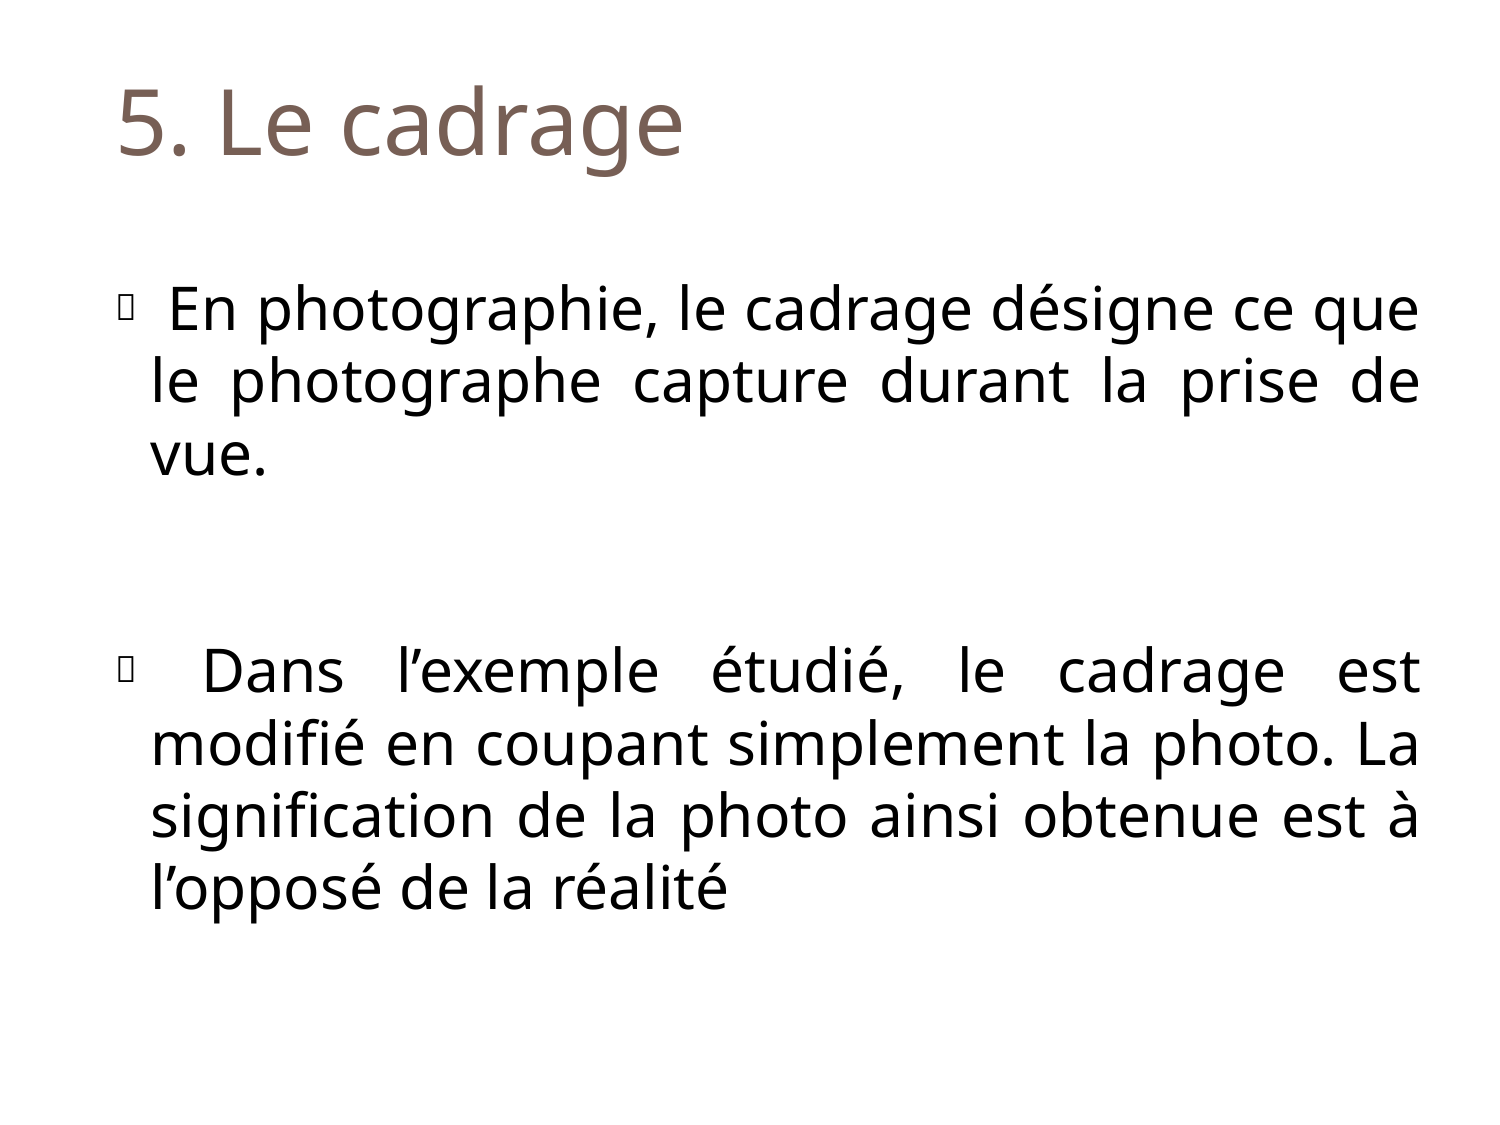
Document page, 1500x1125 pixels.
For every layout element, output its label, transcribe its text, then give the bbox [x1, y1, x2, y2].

text_box 5. Le cadrage [100, 37, 1438, 200]
text_box En photographie, le cadrage désigne ce que le photographe capture durant la prise de vue. Dans l’exemple étudié, le cadrage est modifié en coupant simplement la photo. La signification de la photo ainsi obtenue est à l’opposé de la réalité [100, 262, 1438, 1000]
